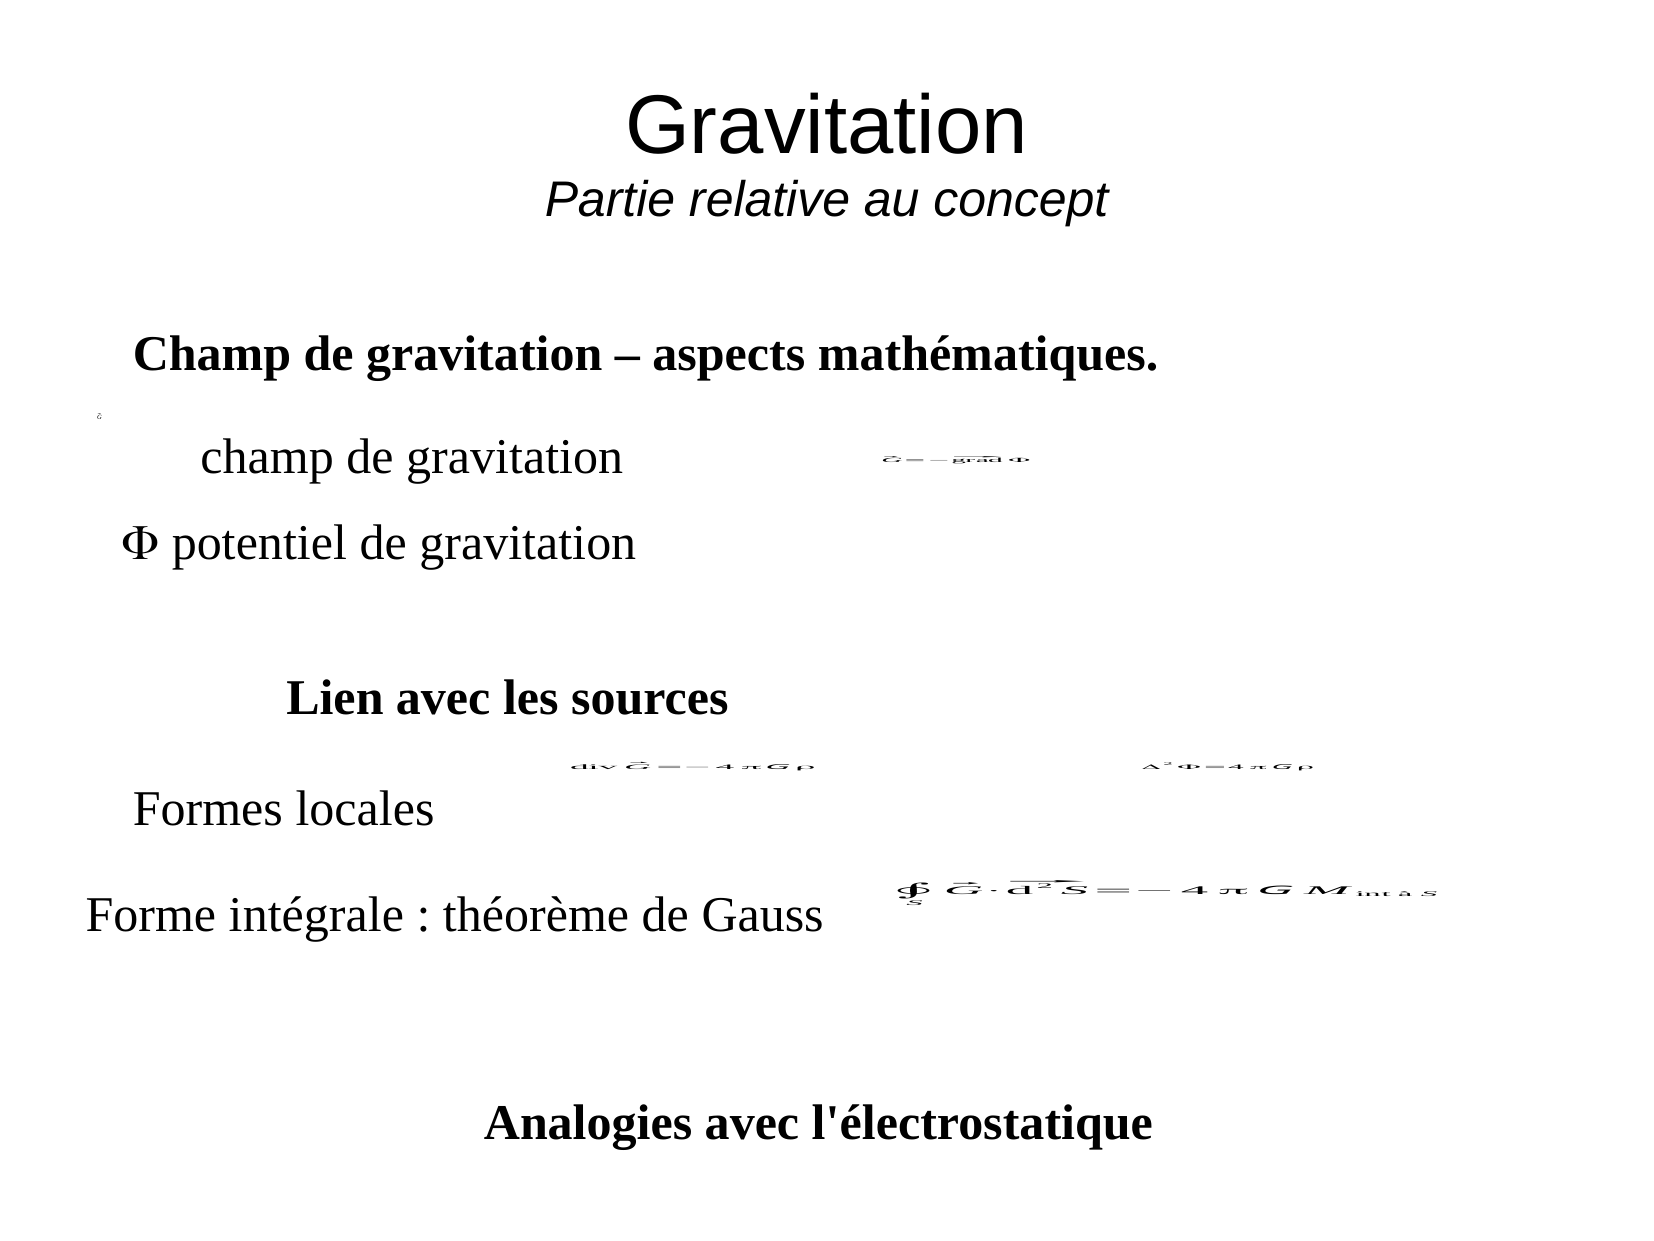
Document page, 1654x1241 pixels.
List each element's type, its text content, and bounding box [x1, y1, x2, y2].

chart [874, 455, 1222, 532]
text_box F potentiel de gravitation [106, 507, 652, 615]
title Gravitation Partie relative au concept [82, 49, 1571, 257]
text_box champ de gravitation [185, 421, 638, 493]
chart [95, 413, 174, 489]
chart [875, 879, 1524, 1019]
chart [1133, 761, 1506, 845]
text_box Champ de gravitation – aspects mathématiques. [118, 318, 1174, 391]
text_box Forme intégrale : théorème de Gauss [70, 879, 839, 952]
text_box Formes locales [118, 773, 450, 845]
text_box Lien avec les sources [271, 662, 744, 734]
text_box Analogies avec l'électrostatique [469, 1087, 1169, 1159]
chart [560, 761, 1004, 844]
